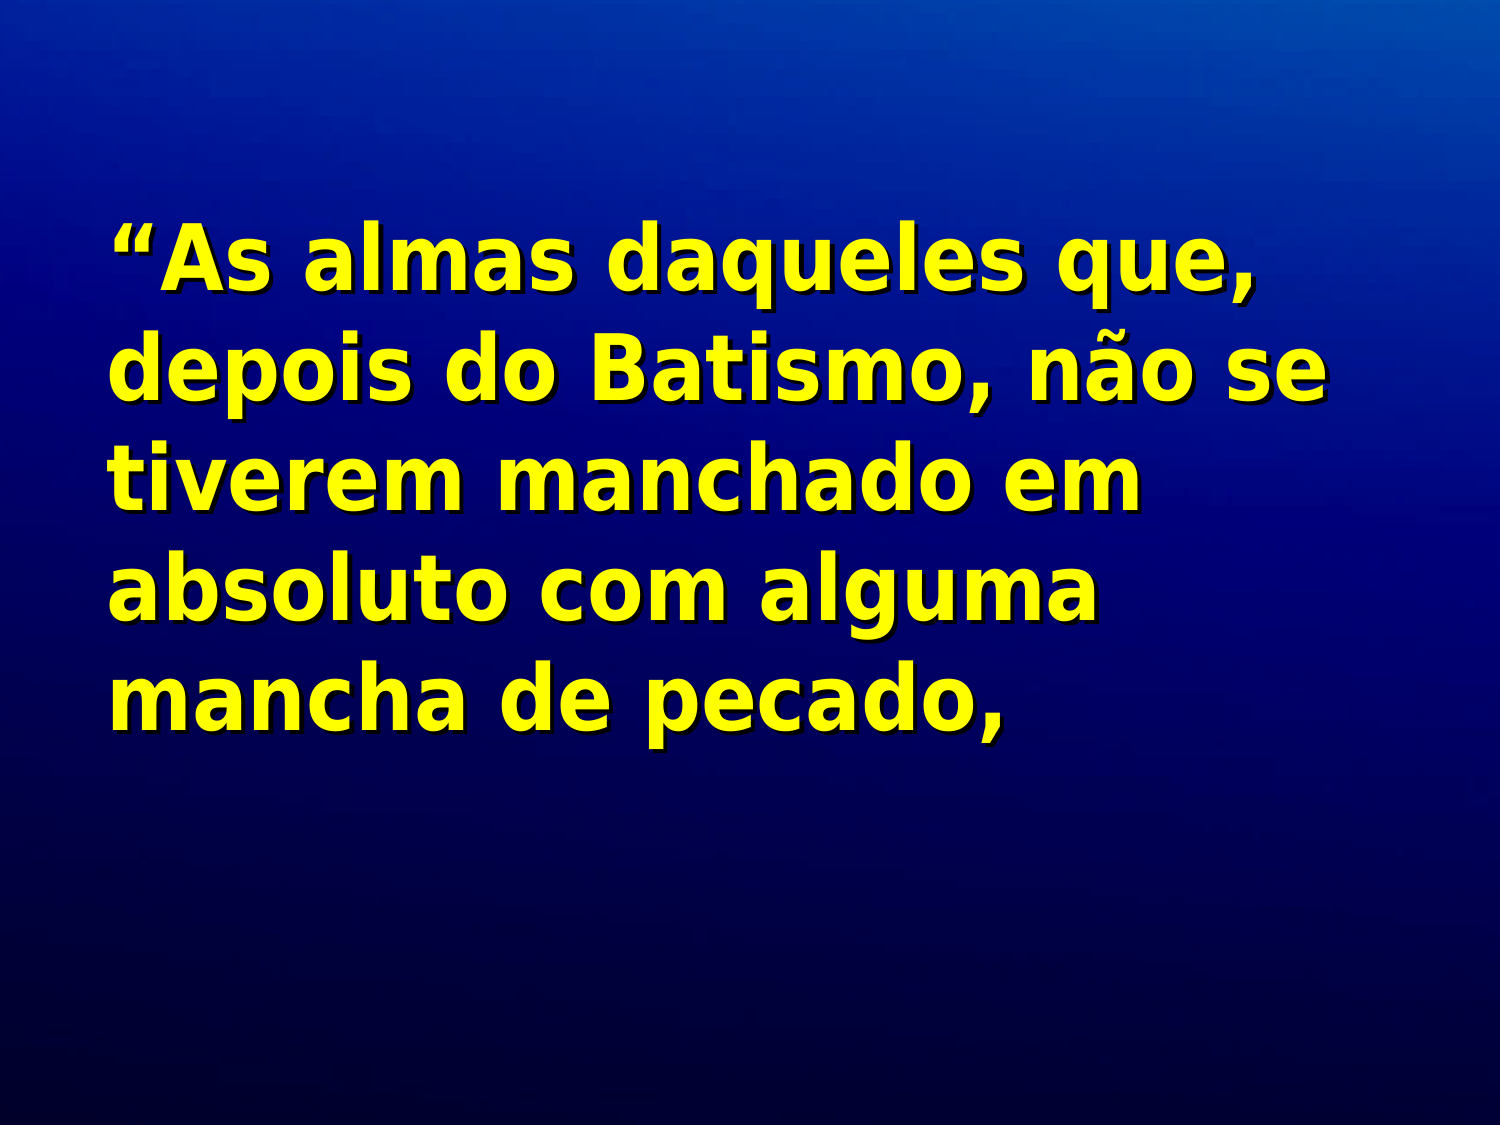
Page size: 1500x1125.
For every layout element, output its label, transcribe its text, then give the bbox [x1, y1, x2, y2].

text_box “As almas daqueles que, depois do Batismo, não se tiverem manchado em absoluto com alguma mancha de pecado, [92, 82, 1418, 1040]
picture [0, 0, 1500, 1125]
